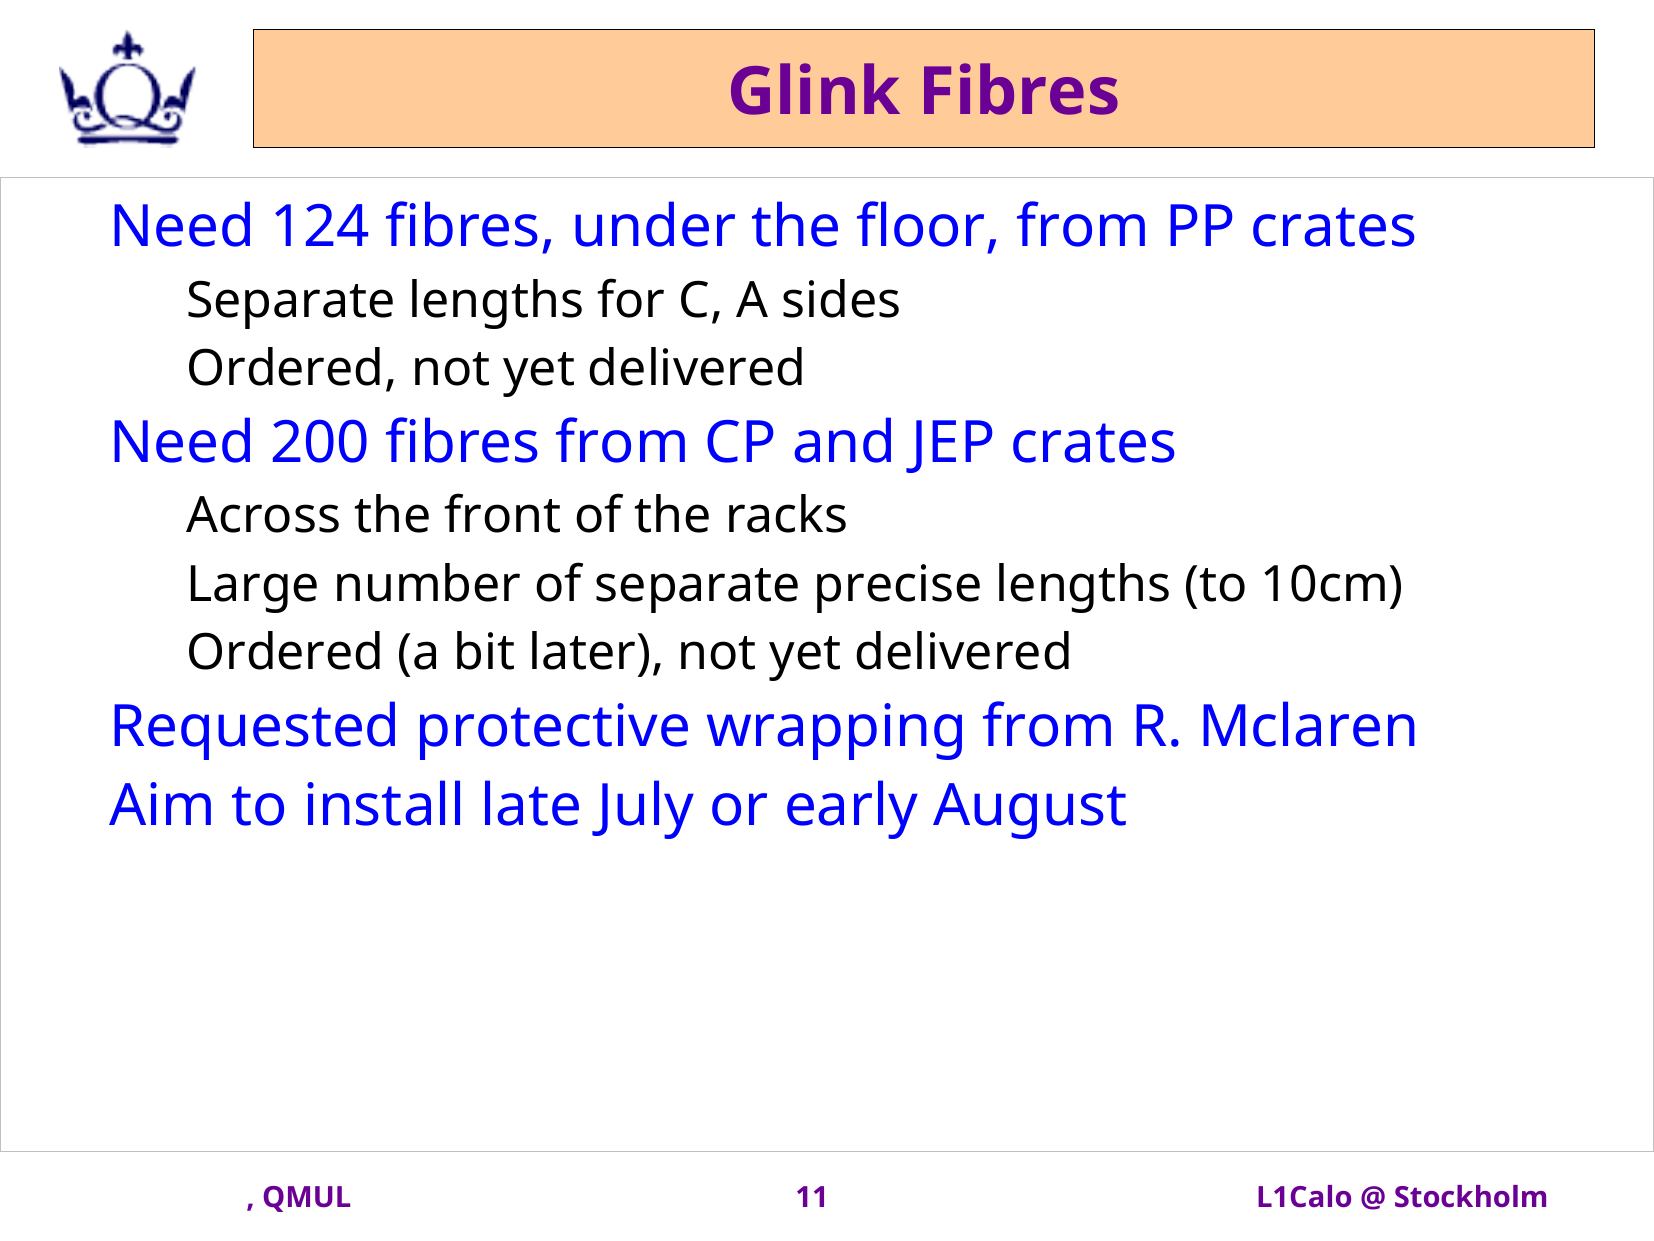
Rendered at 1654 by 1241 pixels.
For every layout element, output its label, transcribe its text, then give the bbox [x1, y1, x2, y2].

list Need 124 fibres, under the floor, from PP crates Separate lengths for C, A sides Ordered, not yet delivered Need 200 fibres from CP and JEP crates Across the front of the racks Large number of separate precise lengths (to 10cm) Ordered (a bit later), not yet delivered Requested protective wrapping from R. Mclaren Aim to install late July or early August [91, 184, 1588, 1082]
title Glink Fibres [253, 29, 1595, 148]
picture [59, 29, 200, 148]
